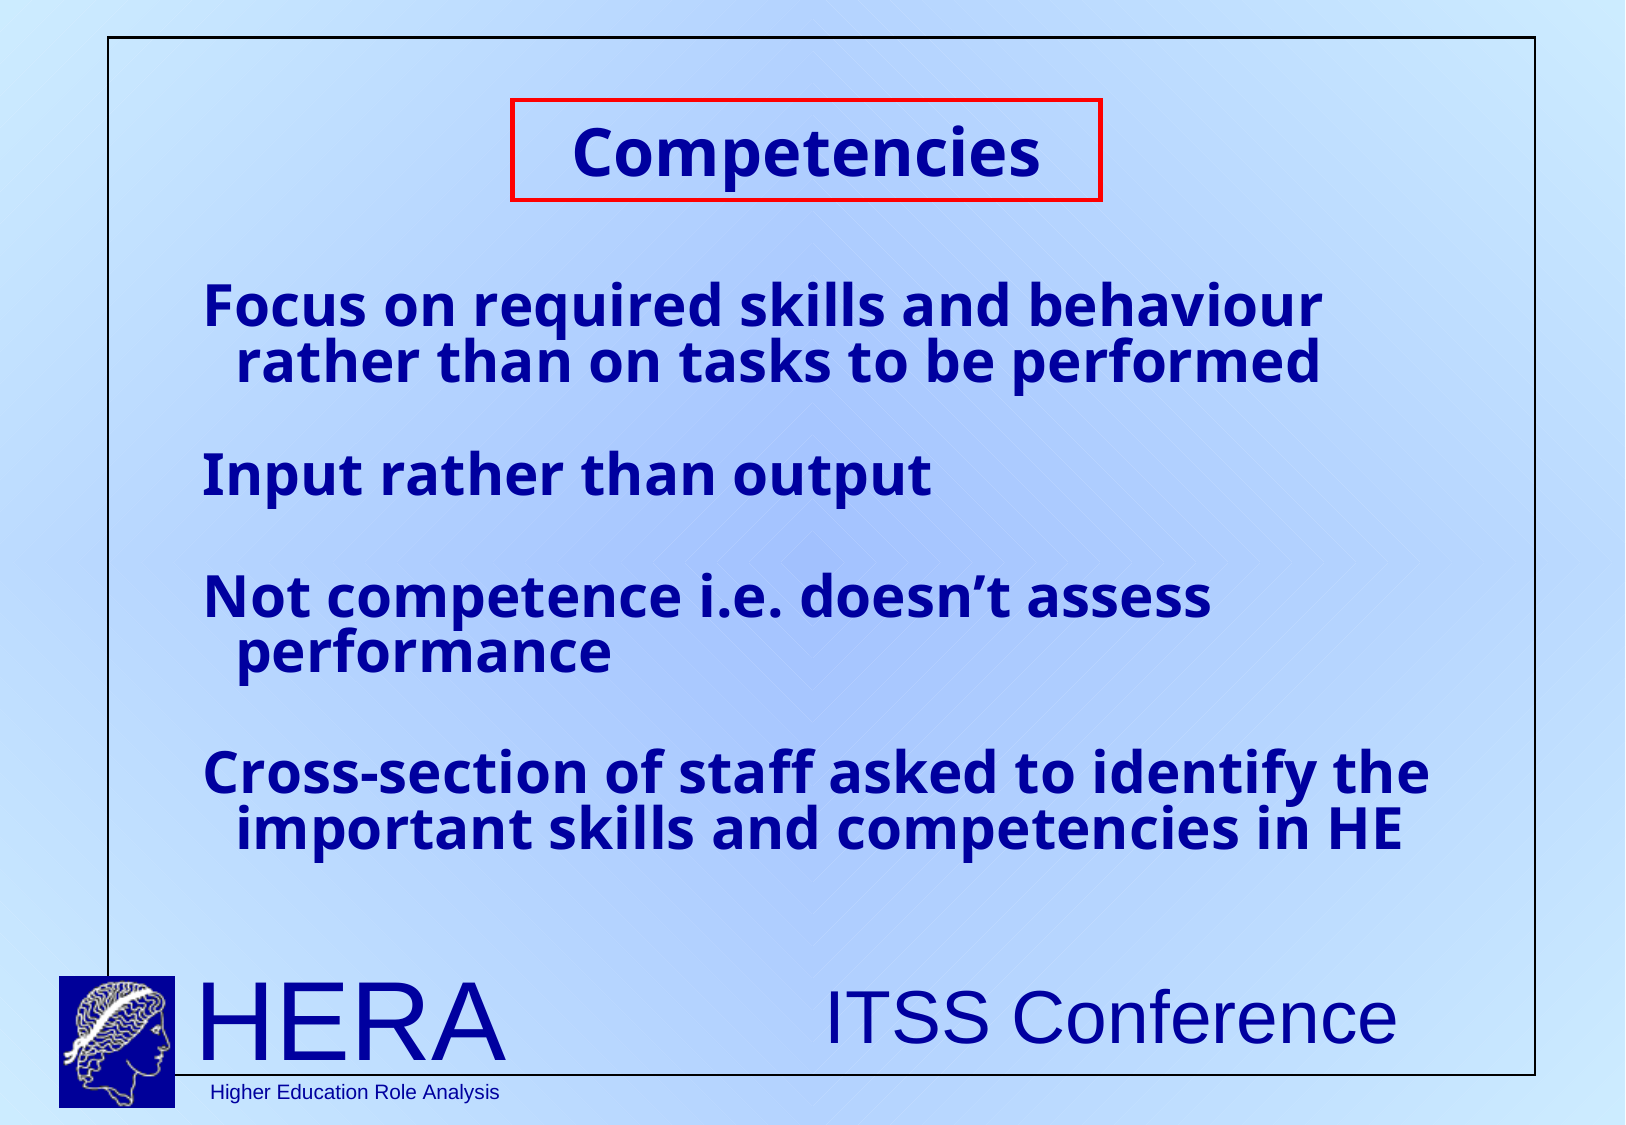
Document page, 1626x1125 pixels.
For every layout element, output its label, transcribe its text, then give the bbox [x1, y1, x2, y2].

text_box Competencies [512, 99, 1101, 201]
picture [59, 976, 175, 1108]
text_box Focus on required skills and behaviour rather than on tasks to be performed Input rather than output Not competence i.e. doesn’t assess performance Cross-section of staff asked to identify the important skills and competencies in HE [187, 274, 1450, 813]
